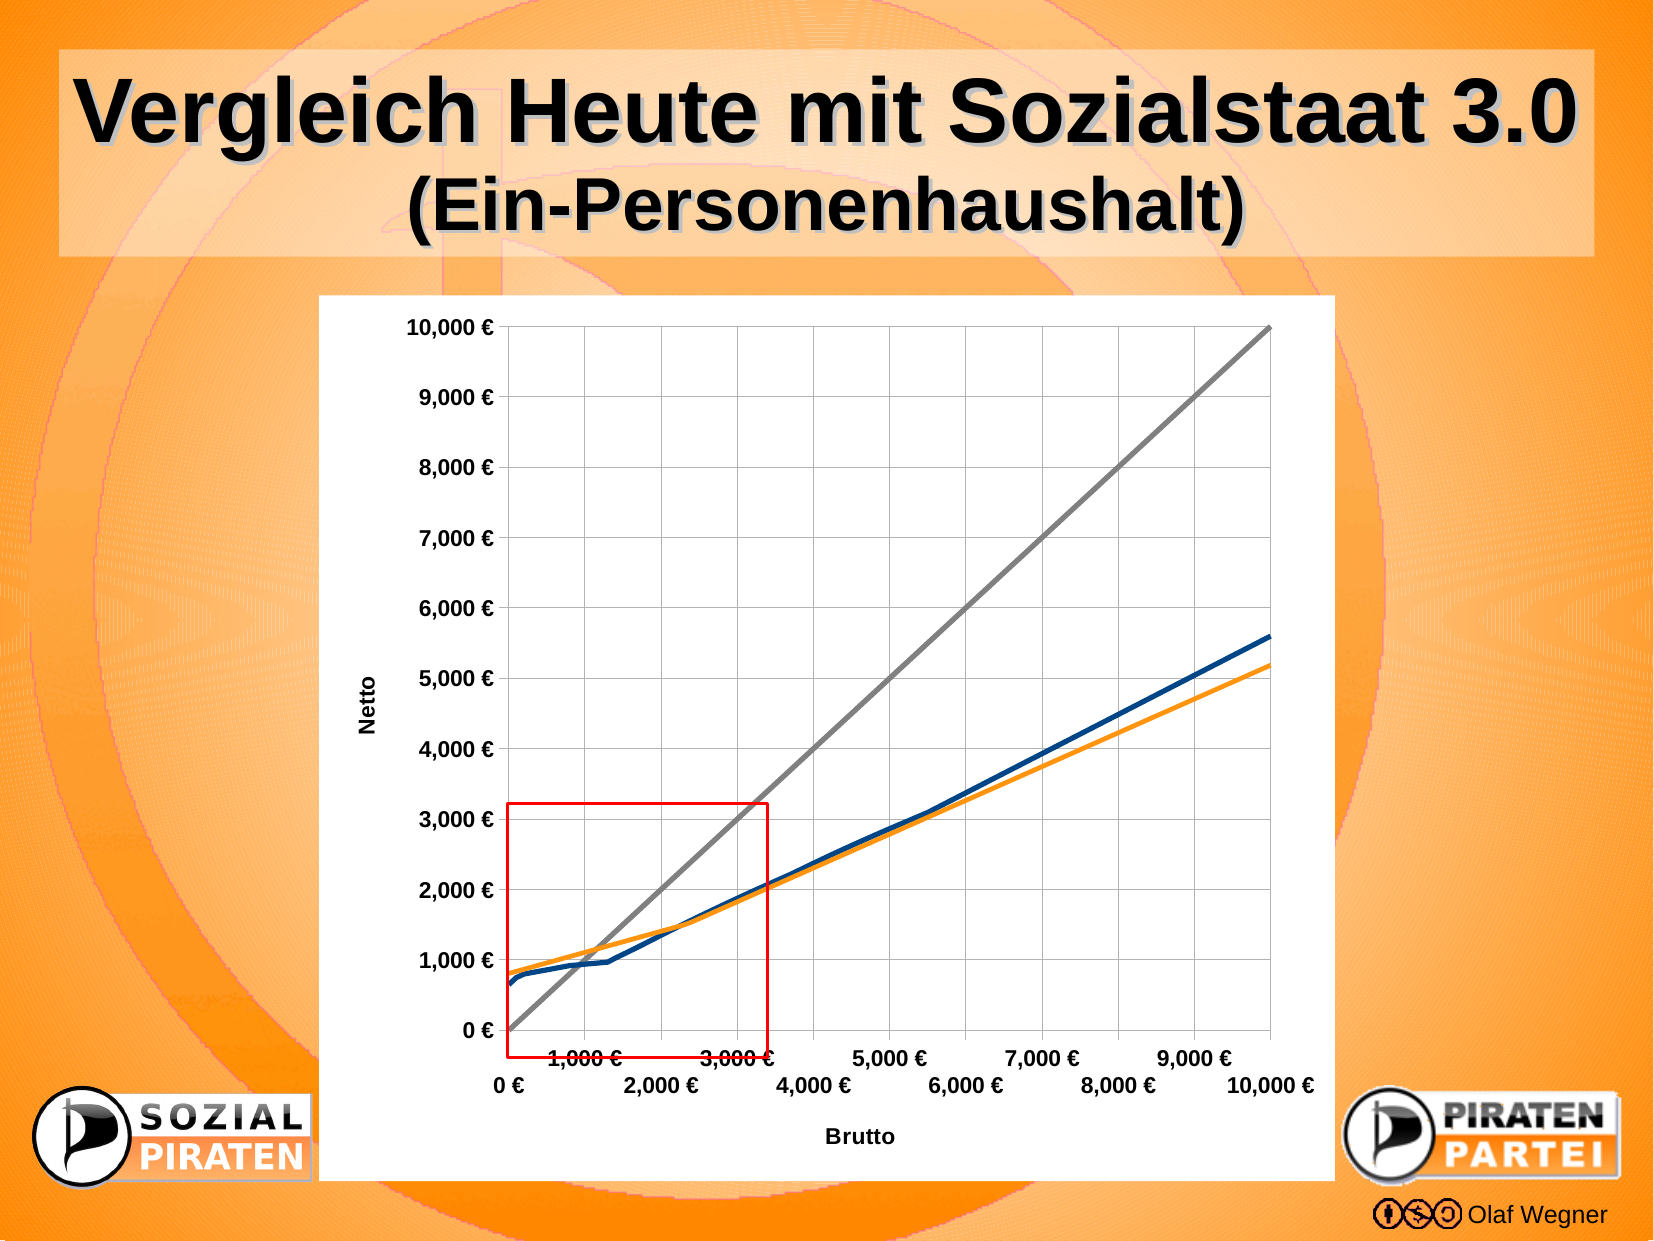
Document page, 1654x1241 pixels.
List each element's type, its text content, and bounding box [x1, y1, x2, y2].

text_box Olaf Wegner [1452, 1193, 1623, 1237]
picture [29, 0, 1623, 1241]
chart [319, 295, 1335, 1182]
title Vergleich Heute mit Sozialstaat 3.0 (Ein-Personenhaushalt) [59, 49, 1595, 257]
